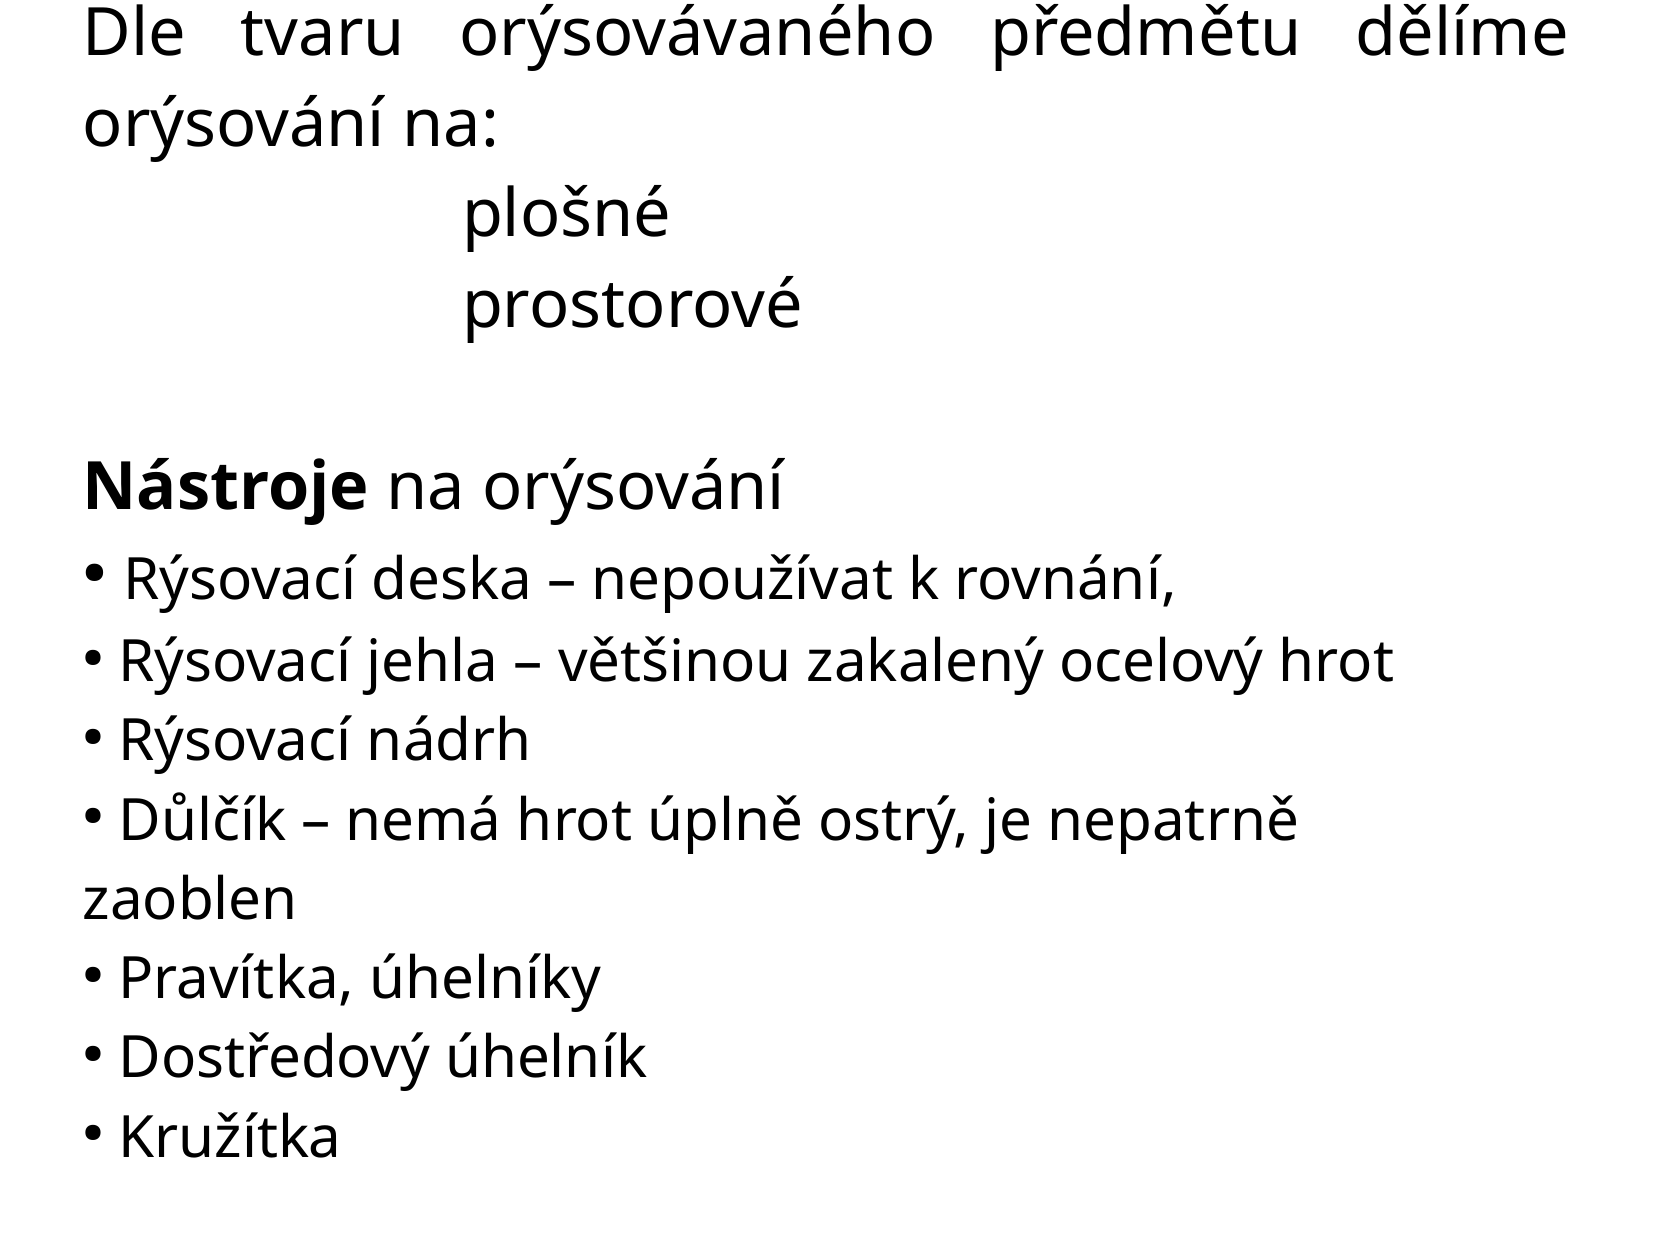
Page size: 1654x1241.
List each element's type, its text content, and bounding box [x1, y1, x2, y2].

subtitle Dle tvaru orýsovávaného předmětu dělíme orýsování na: plošné prostorové Nástroje na orýsování Rýsovací deska – nepoužívat k rovnání, Rýsovací jehla – většinou zakalený ocelový hrot Rýsovací nádrh Důlčík – nemá hrot úplně ostrý, je nepatrně zaoblen Pravítka, úhelníky Dostředový úhelník Kružítka [82, 49, 1571, 1109]
